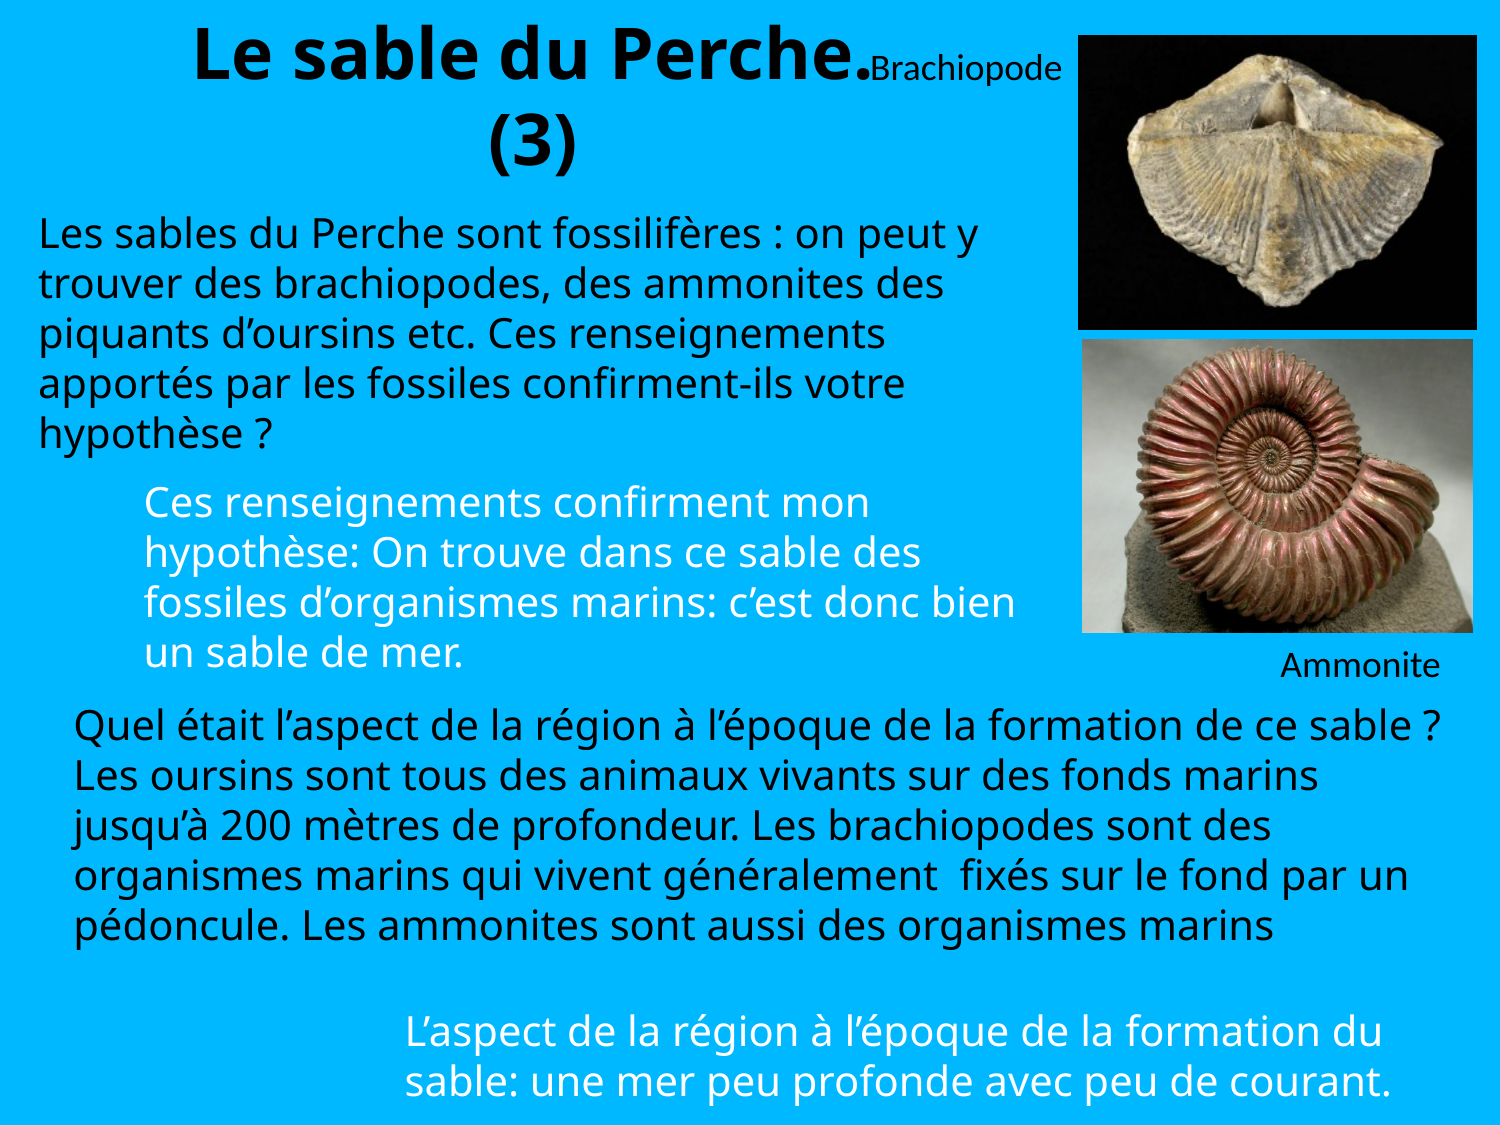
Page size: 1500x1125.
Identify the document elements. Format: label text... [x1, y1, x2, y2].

text_box Les sables du Perche sont fossilifères : on peut y trouver des brachiopodes, des ammonites des piquants d’oursins etc. Ces renseignements apportés par les fossiles confirment-ils votre hypothèse ? [23, 199, 1055, 464]
text_box Ces renseignements confirment mon hypothèse: On trouve dans ce sable des fossiles d’organismes marins: c’est donc bien un sable de mer. [128, 468, 1043, 684]
text_box L’aspect de la région à l’époque de la formation du sable: une mer peu profonde avec peu de courant. [389, 997, 1489, 1125]
picture [1083, 340, 1472, 632]
text_box Quel était l’aspect de la région à l’époque de la formation de ce sable ? Les oursins sont tous des animaux vivants sur des fonds marins jusqu’à 200 mètres de profondeur. Les brachiopodes sont des organismes marins qui vivent généralement fixés sur le fond par un pédoncule. Les ammonites sont aussi des organismes marins [58, 691, 1465, 1007]
text_box Ammonite [1265, 632, 1477, 693]
text_box Brachiopode [855, 35, 1102, 95]
picture [1079, 36, 1476, 329]
text_box Le sable du Perche.(3) [175, 0, 891, 188]
